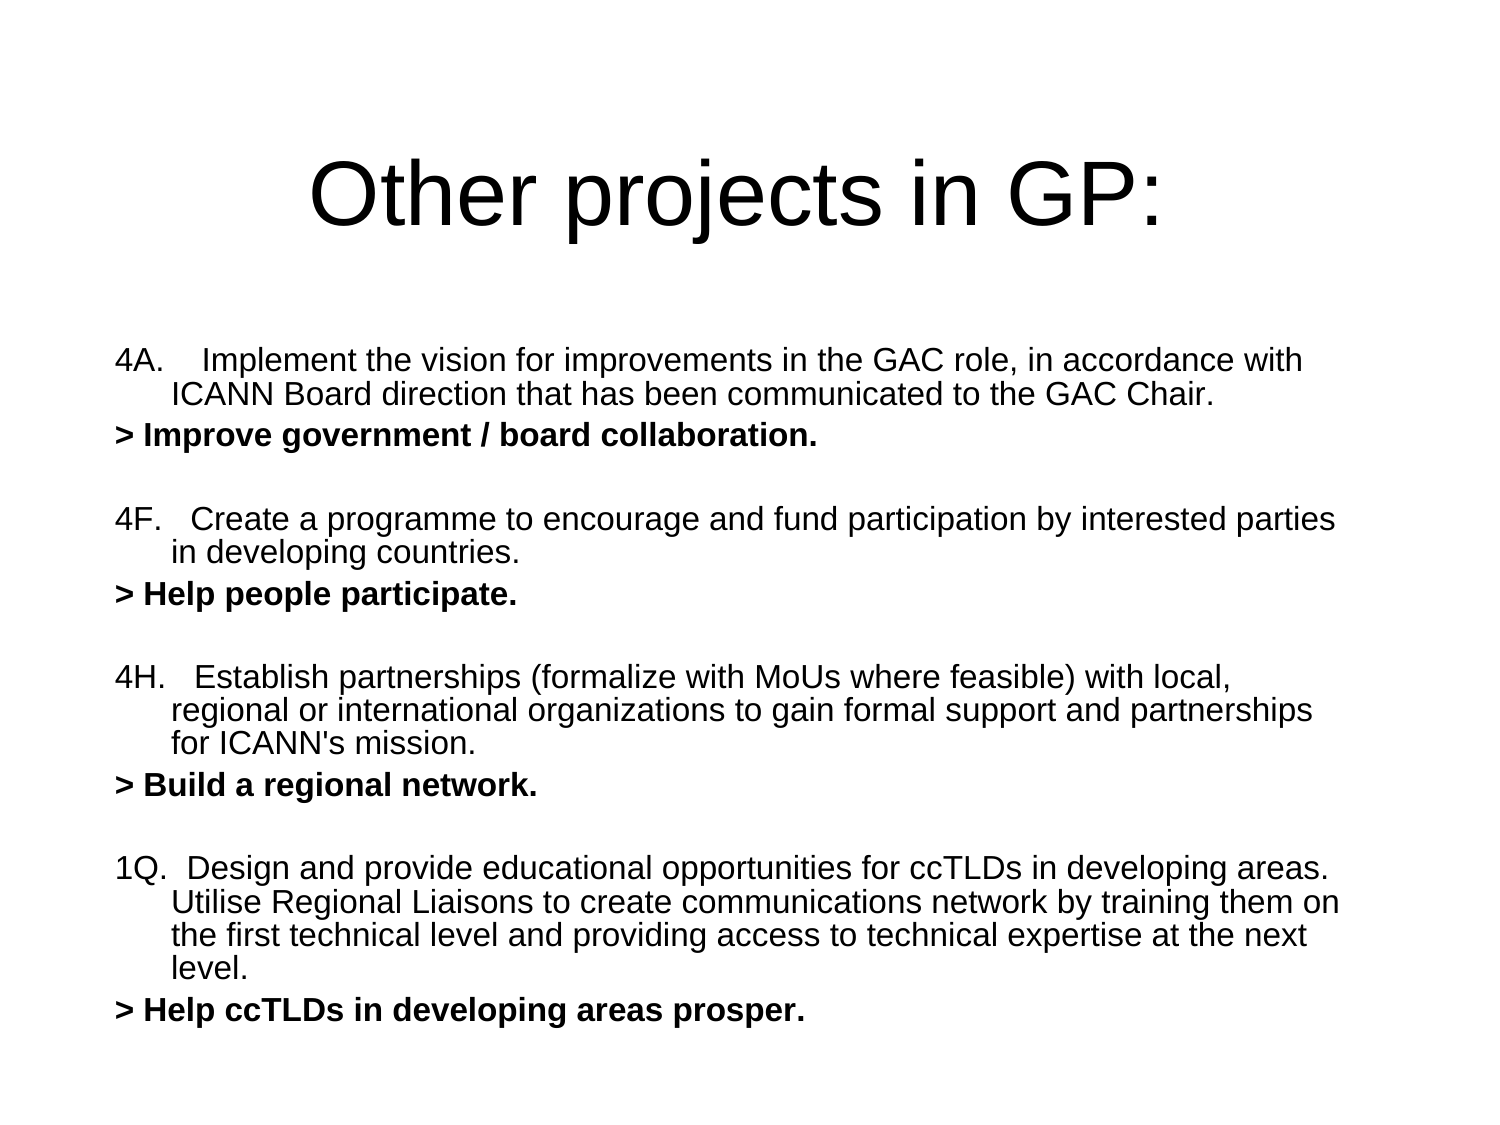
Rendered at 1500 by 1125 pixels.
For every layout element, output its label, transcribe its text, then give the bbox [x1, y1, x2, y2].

title Other projects in GP: [112, 99, 1388, 288]
list 4A. Implement the vision for improvements in the GAC role, in accordance with ICANN Board direction that has been communicated to the GAC Chair. > Improve government / board collaboration. 4F. Create a programme to encourage and fund participation by interested parties in developing countries. > Help people participate. 4H. Establish partnerships (formalize with MoUs where feasible) with local, regional or international organizations to gain formal support and partnerships for ICANN's mission. > Build a regional network. 1Q. Design and provide educational opportunities for ccTLDs in developing areas. Utilise Regional Liaisons to create communications network by training them on the first technical level and providing access to technical expertise at the next level. > Help ccTLDs in developing areas prosper. [99, 337, 1375, 1083]
